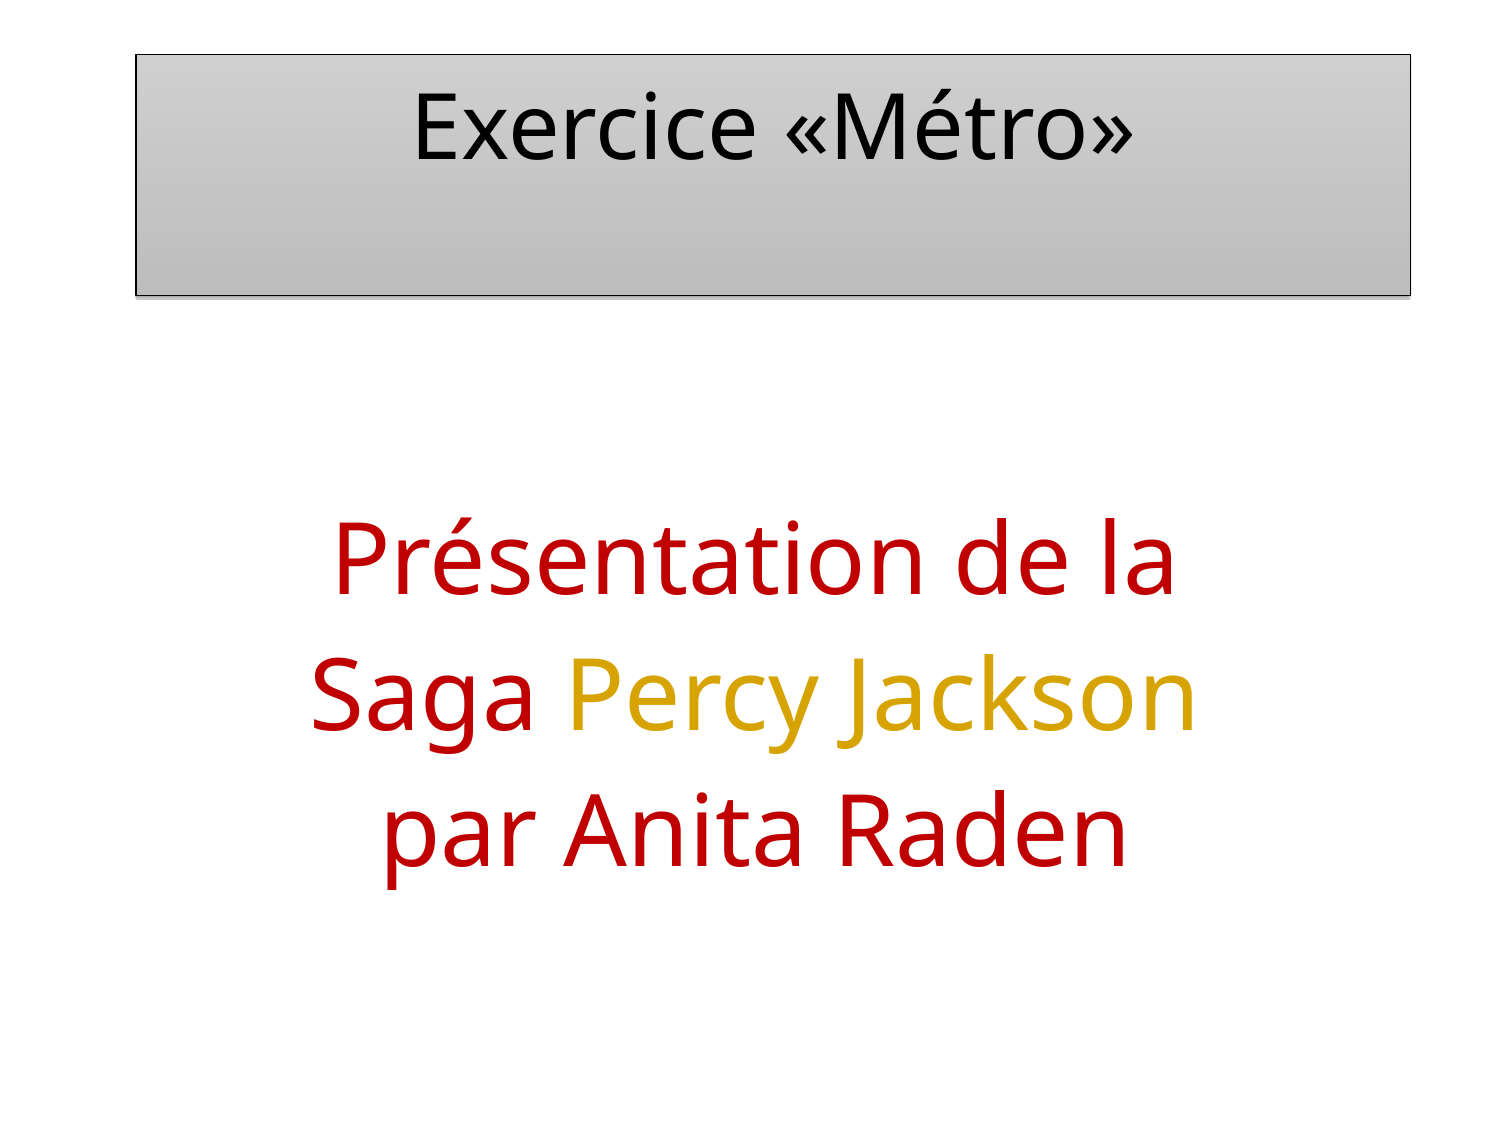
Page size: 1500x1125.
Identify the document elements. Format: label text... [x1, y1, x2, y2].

subtitle Présentation de la Saga Percy Jackson par Anita Raden [230, 479, 1281, 870]
title Exercice «Métro» [135, 54, 1411, 296]
